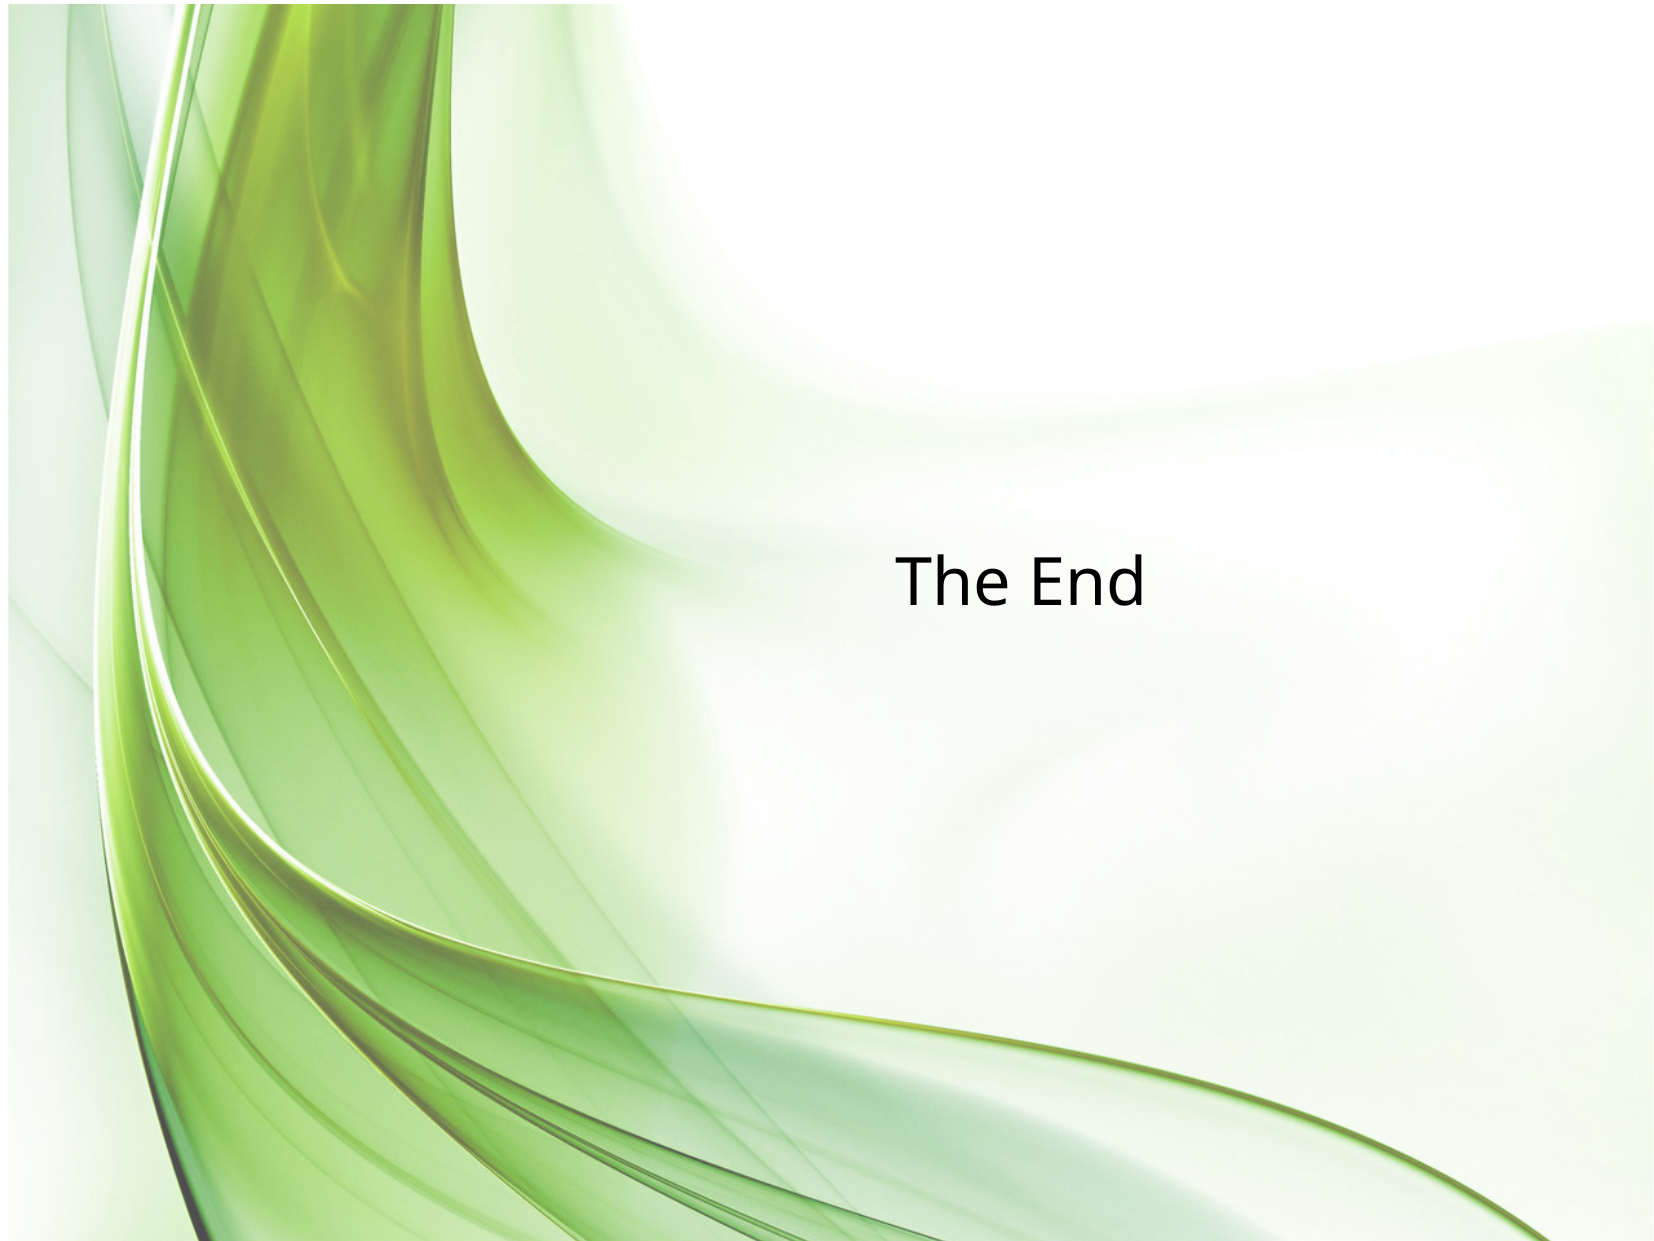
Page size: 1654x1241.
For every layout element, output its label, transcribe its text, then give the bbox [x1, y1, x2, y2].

subtitle The End [472, 49, 1571, 1109]
